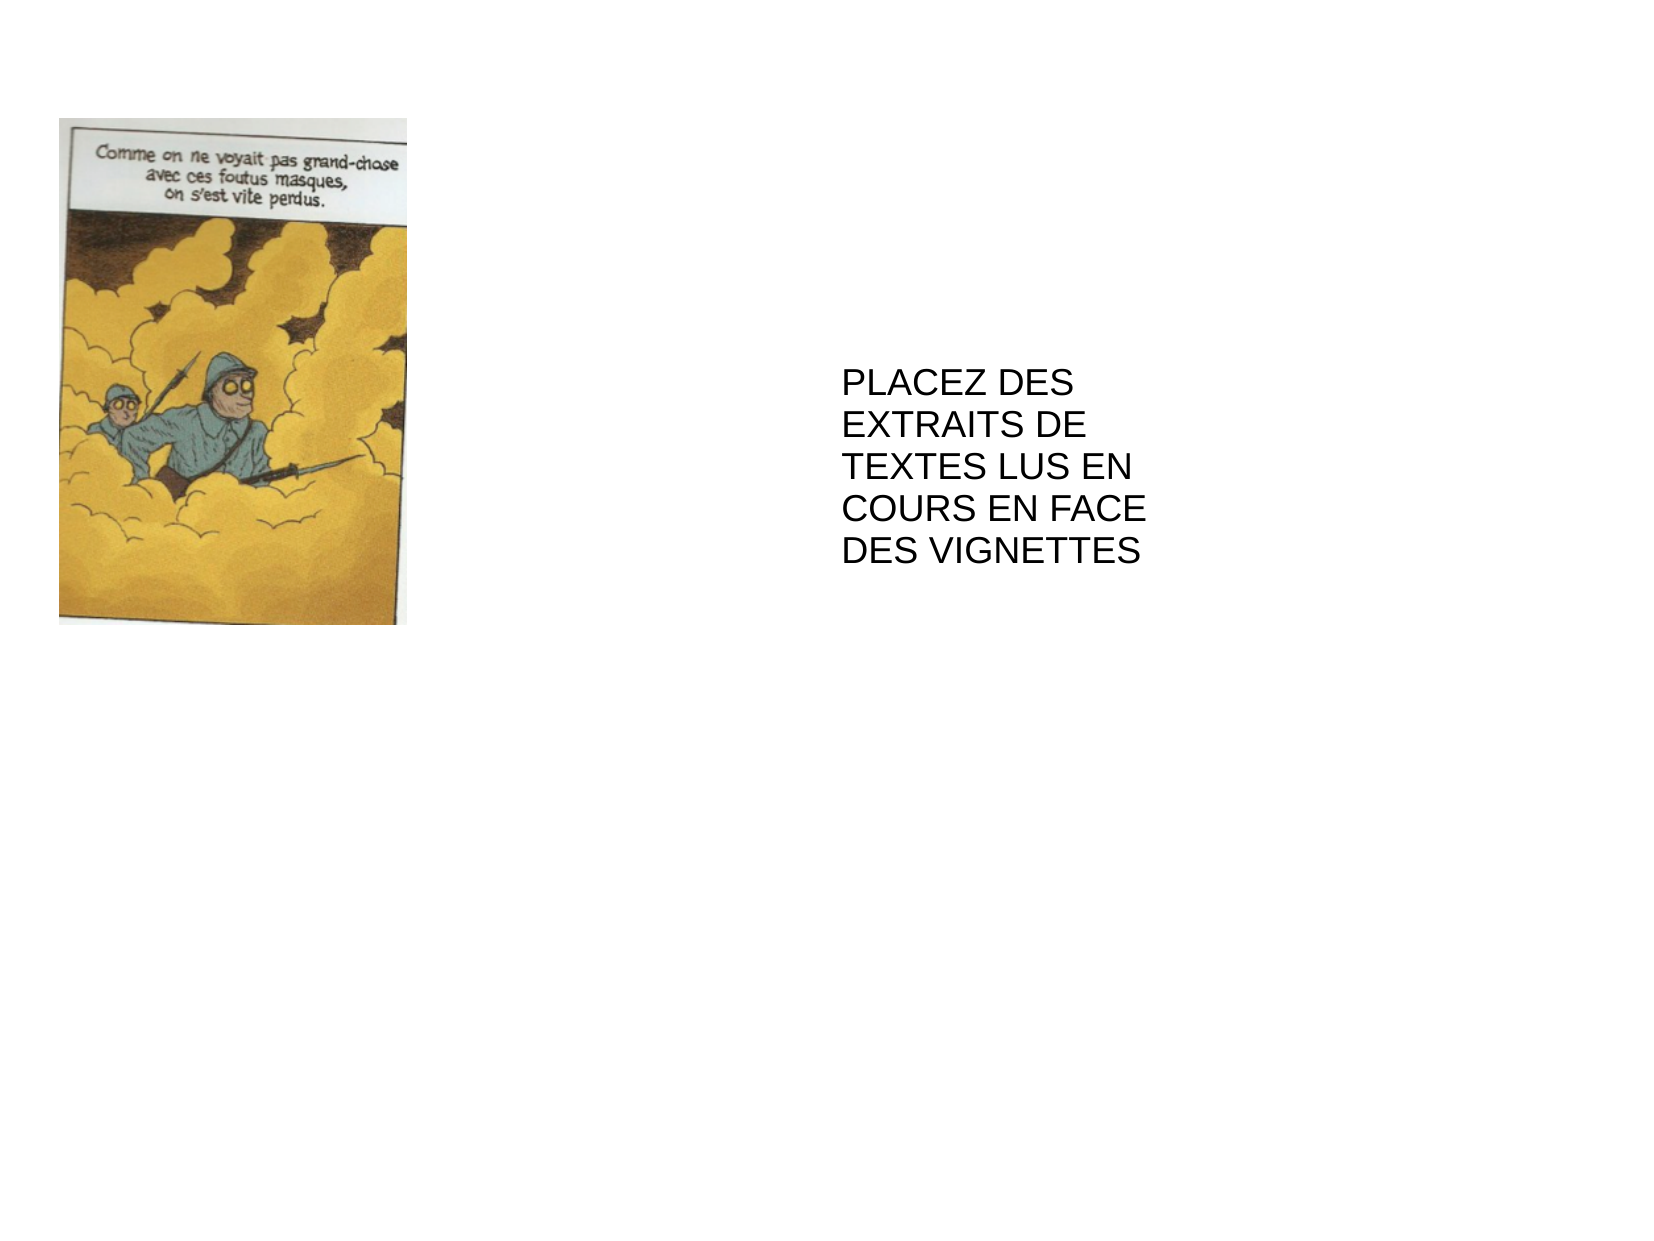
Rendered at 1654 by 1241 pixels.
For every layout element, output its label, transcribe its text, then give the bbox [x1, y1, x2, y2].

picture [59, 118, 407, 625]
text_box PLACEZ DES EXTRAITS DE TEXTES LUS EN COURS EN FACE DES VIGNETTES [826, 354, 1182, 580]
